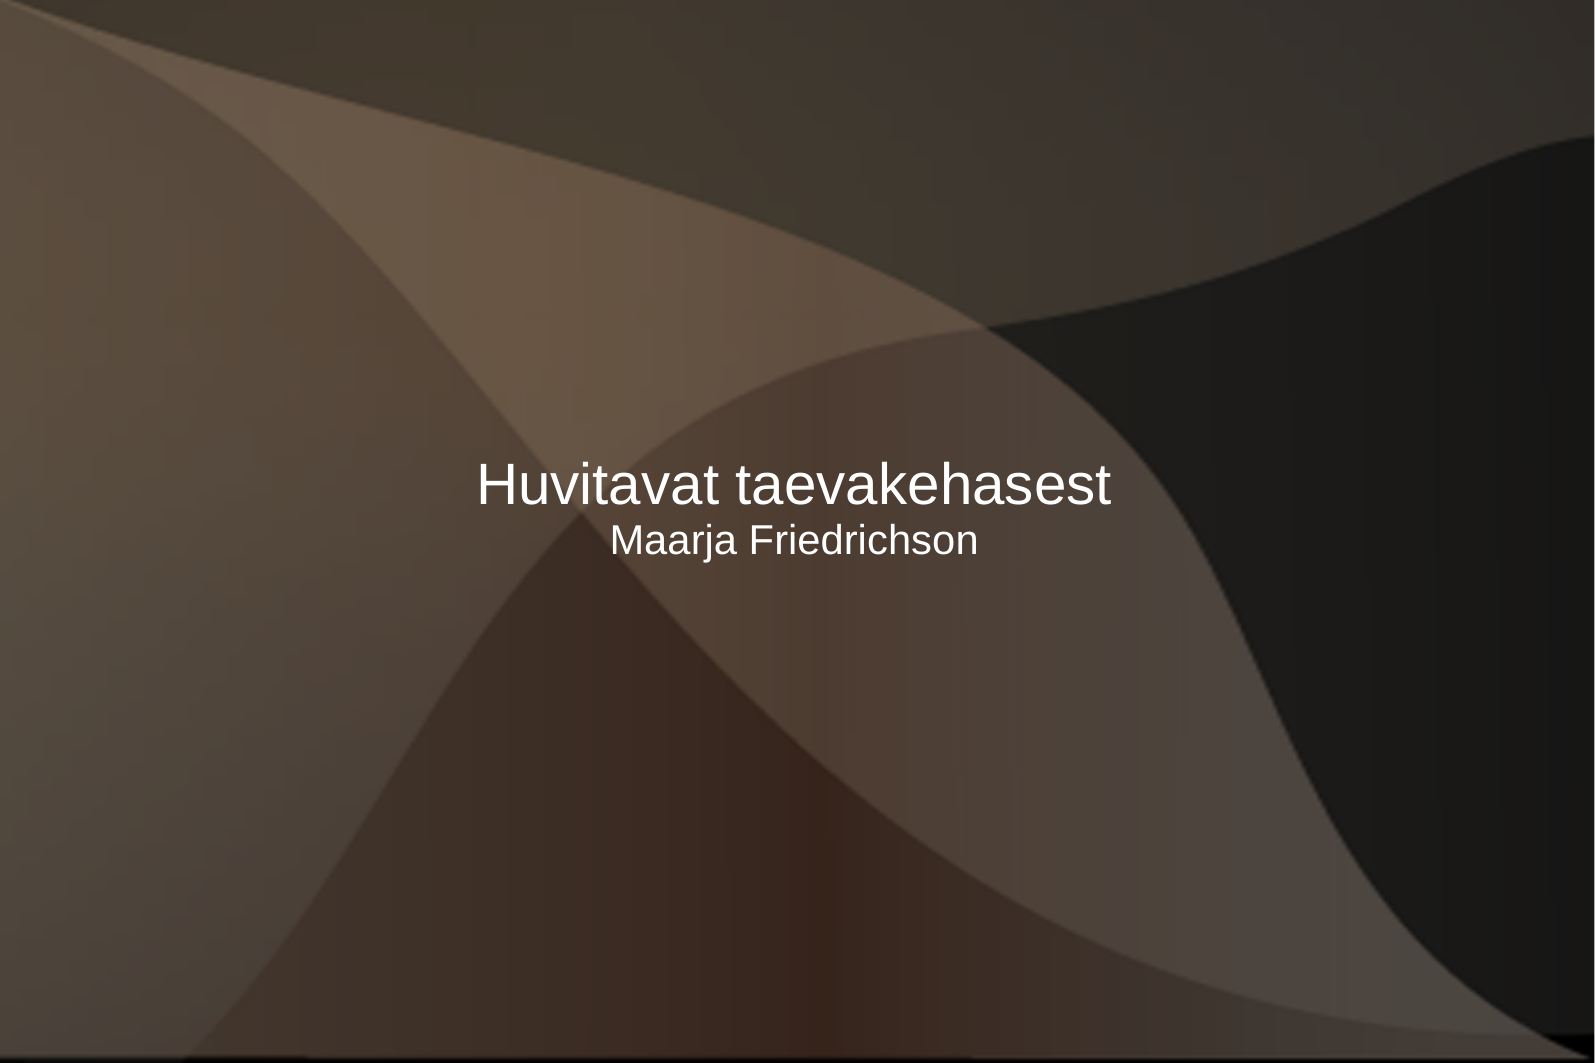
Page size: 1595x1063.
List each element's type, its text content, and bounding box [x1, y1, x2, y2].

picture [0, 0, 1595, 1063]
subtitle Huvitavat taevakehasest Maarja Friedrichson [76, 236, 1512, 780]
